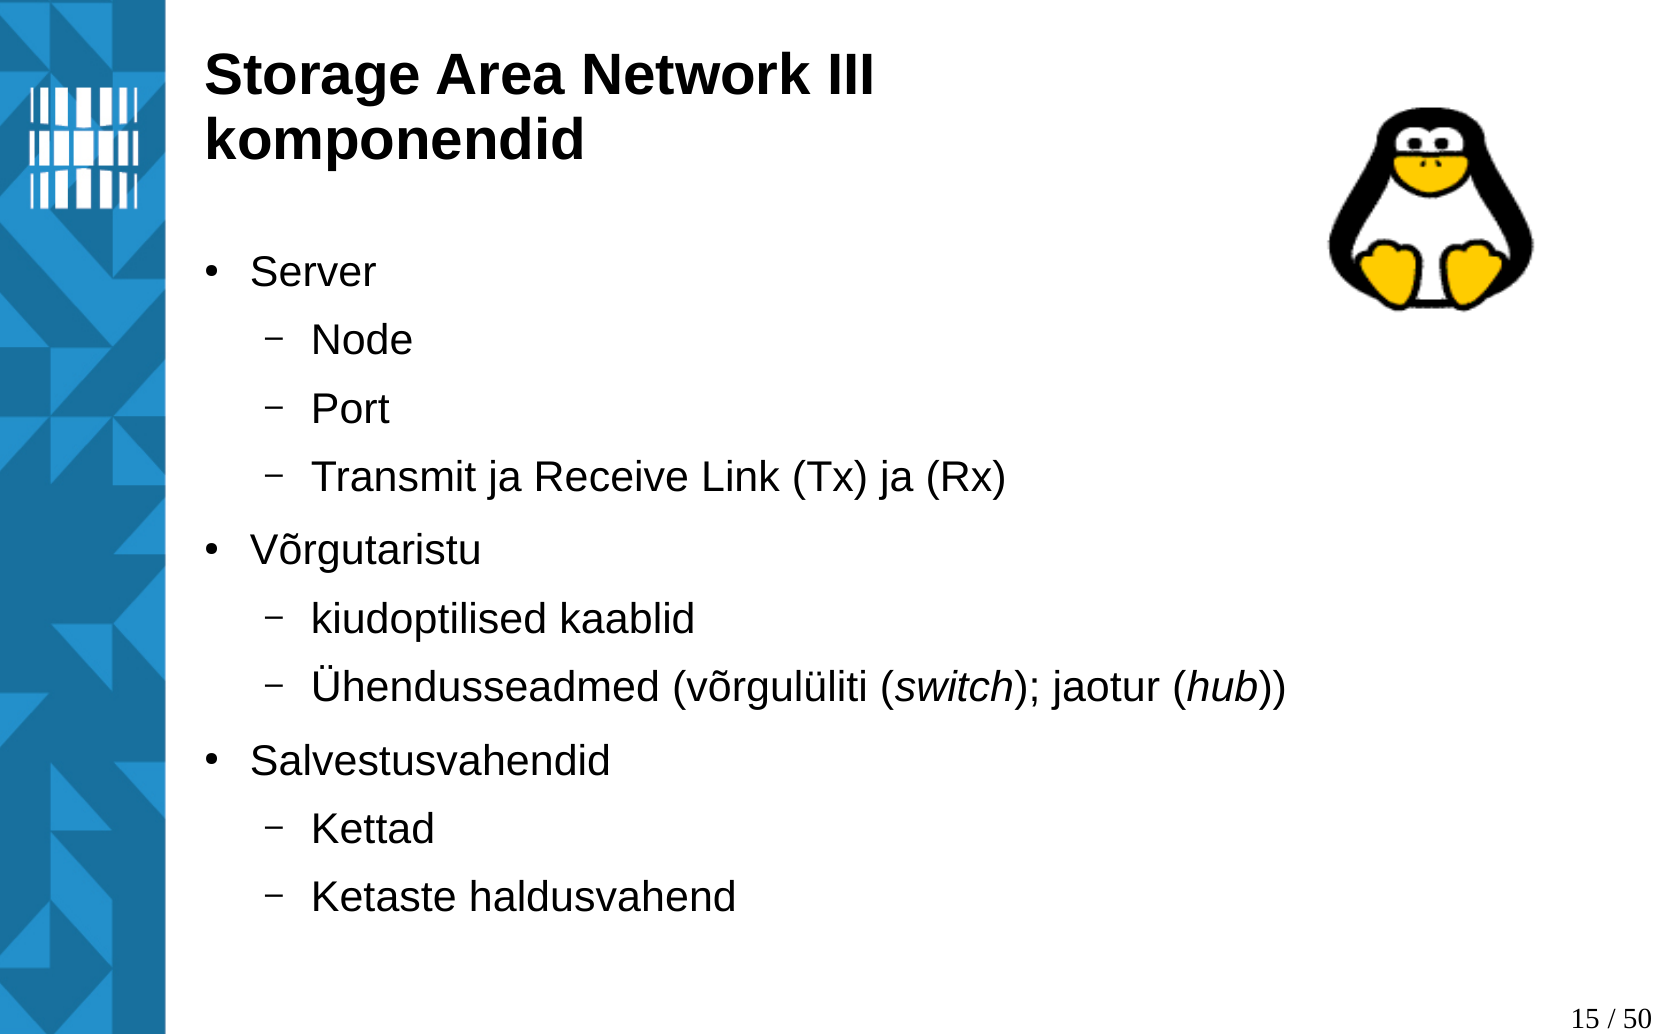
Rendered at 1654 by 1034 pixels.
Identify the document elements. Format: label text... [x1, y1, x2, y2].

title Storage Area Network III komponendid [204, 41, 1365, 172]
picture [1257, 47, 1601, 334]
list Server Node Port Transmit ja Receive Link (Tx) ja (Rx) Võrgutaristu kiudoptilised kaablid Ühendusseadmed (võrgulüliti (switch); jaotur (hub)) Salvestusvahendid Kettad Ketaste haldusvahend [188, 247, 1512, 930]
